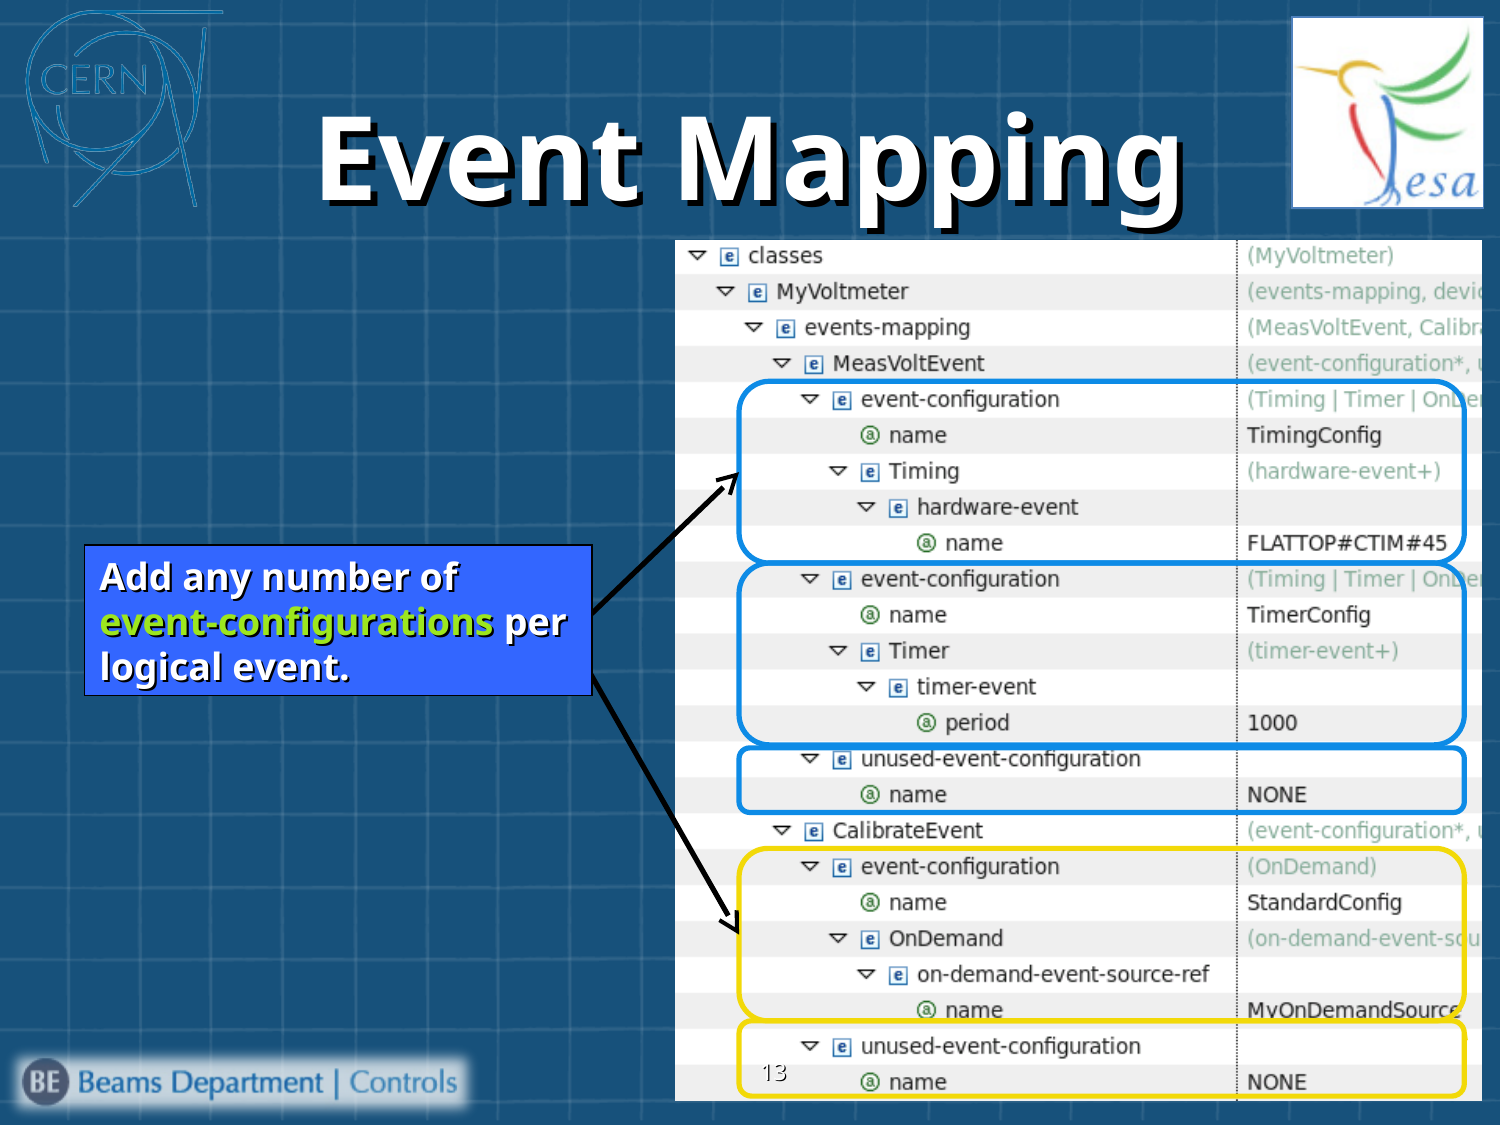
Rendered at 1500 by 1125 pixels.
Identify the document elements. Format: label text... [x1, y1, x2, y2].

text_box <number> [710, 1042, 836, 1103]
picture [0, 0, 1500, 1125]
text_box [739, 848, 1465, 1097]
text_box Add any number of event-configurations per logical event. [84, 545, 593, 696]
text_box [739, 747, 1465, 813]
text_box [739, 381, 1465, 745]
title Event Mapping [127, 17, 1372, 290]
